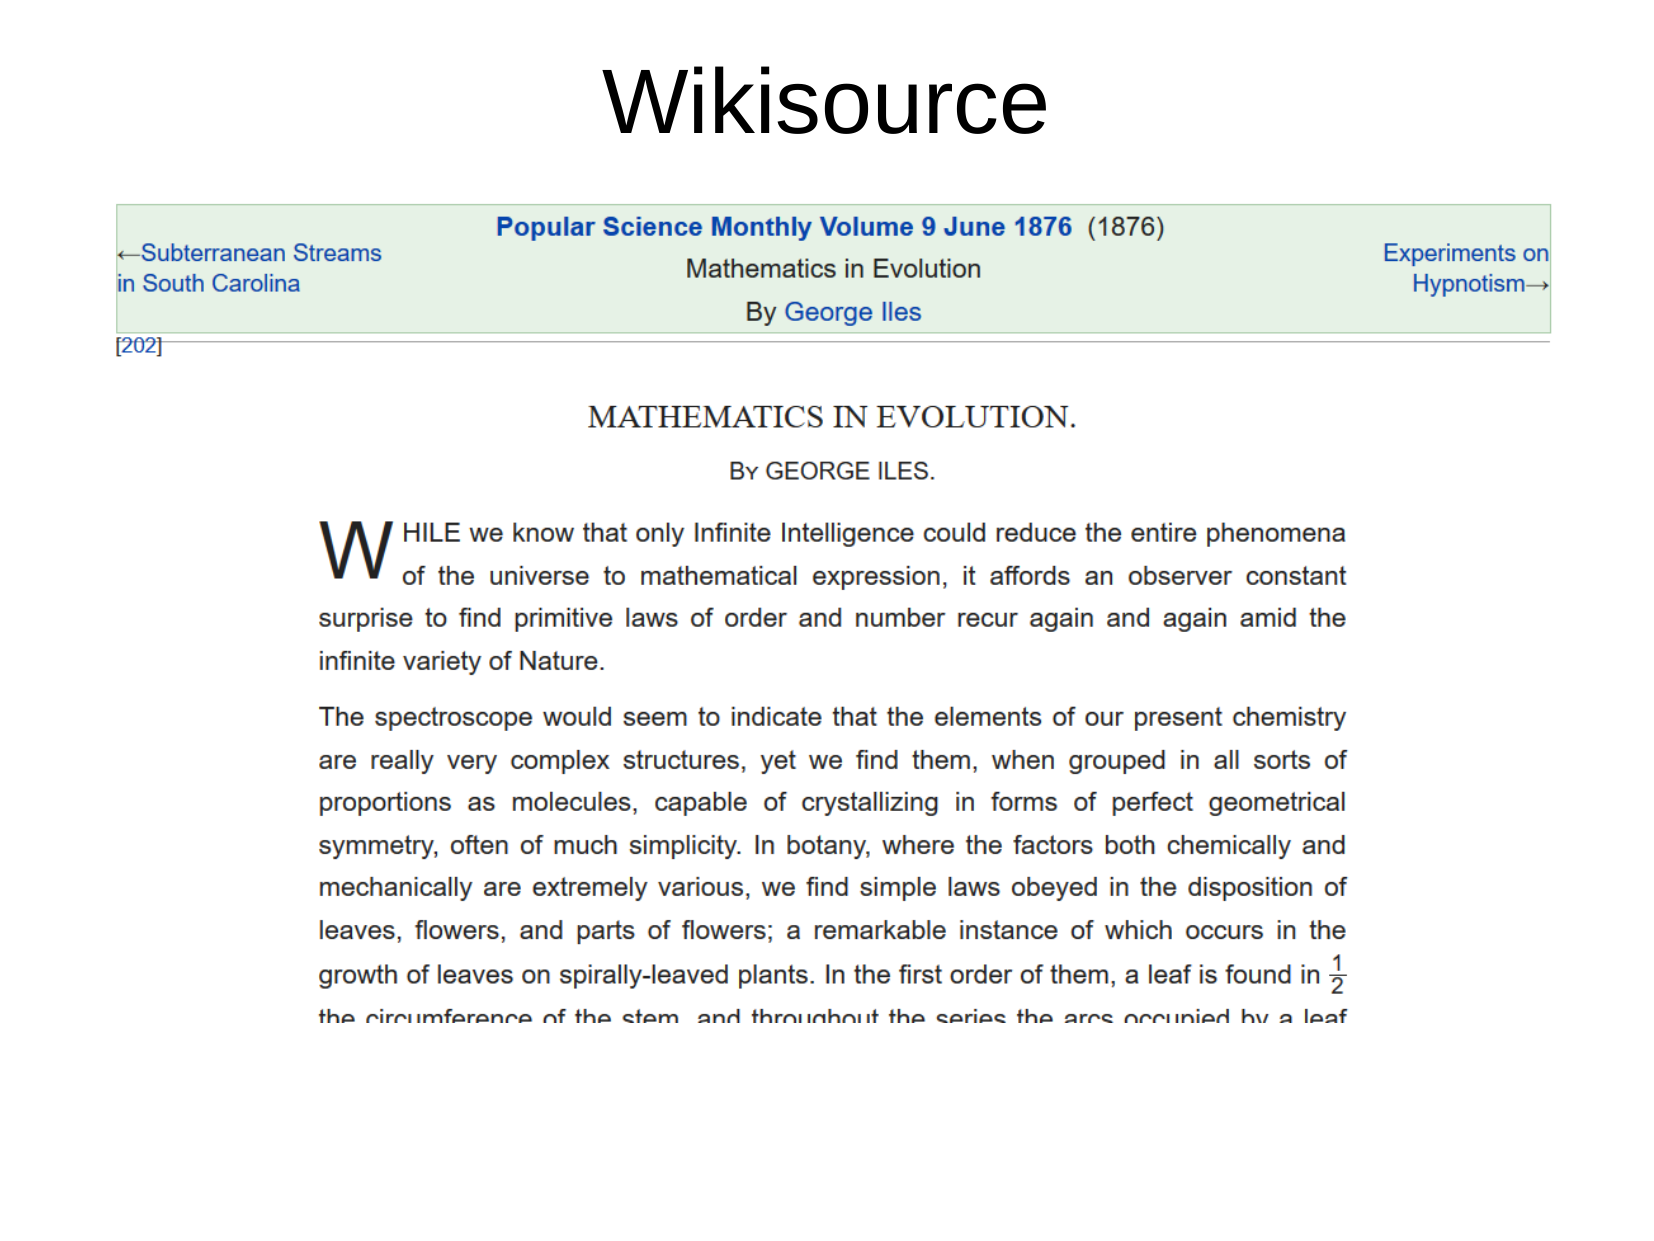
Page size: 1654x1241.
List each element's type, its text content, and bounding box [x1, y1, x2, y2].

title Wikisource [82, 49, 1571, 180]
picture [82, 180, 1578, 1023]
